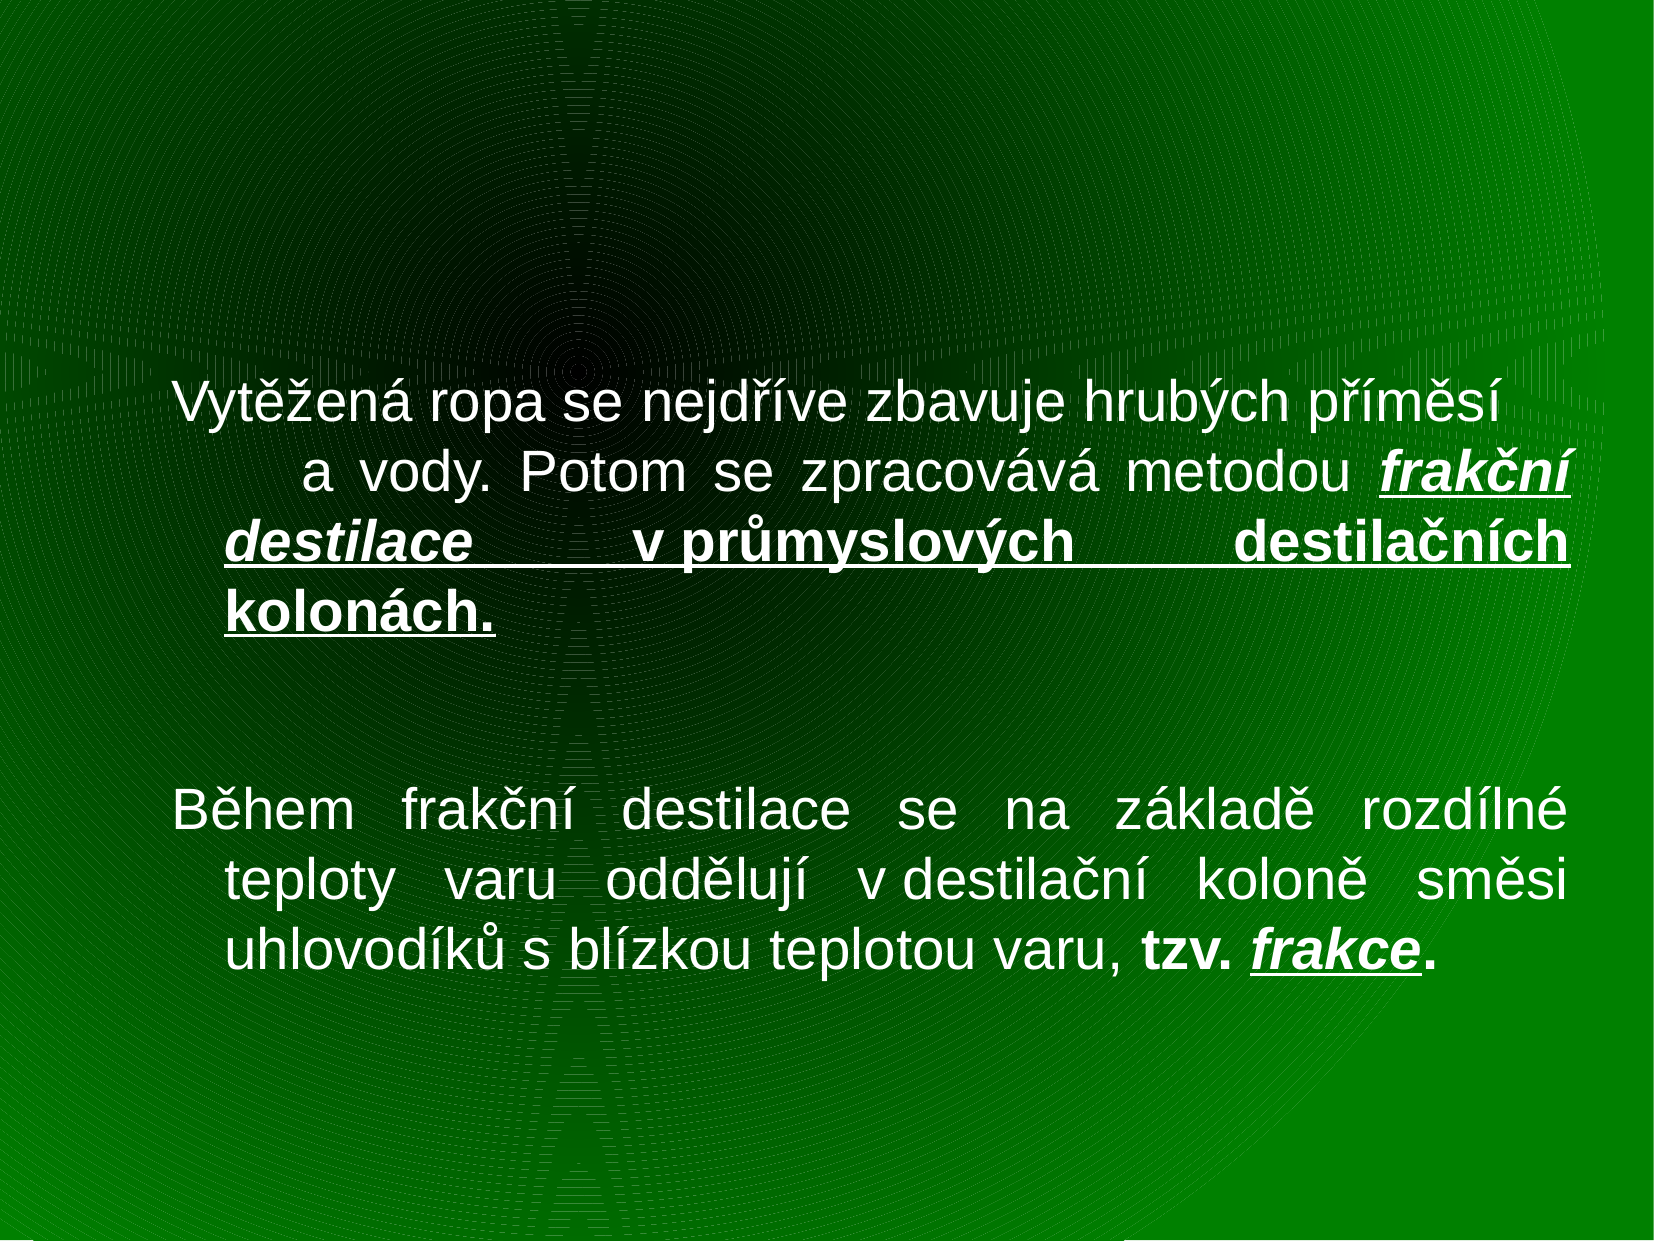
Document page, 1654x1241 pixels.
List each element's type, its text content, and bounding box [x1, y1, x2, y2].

list Vytěžená ropa se nejdříve zbavuje hrubých příměsí a vody. Potom se zpracovává metodou frakční destilace v průmyslových destilačních kolonách. Během frakční destilace se na základě rozdílné teploty varu oddělují v destilační koloně směsi uhlovodíků s blízkou teplotou varu, tzv. frakce. [82, 174, 1571, 993]
